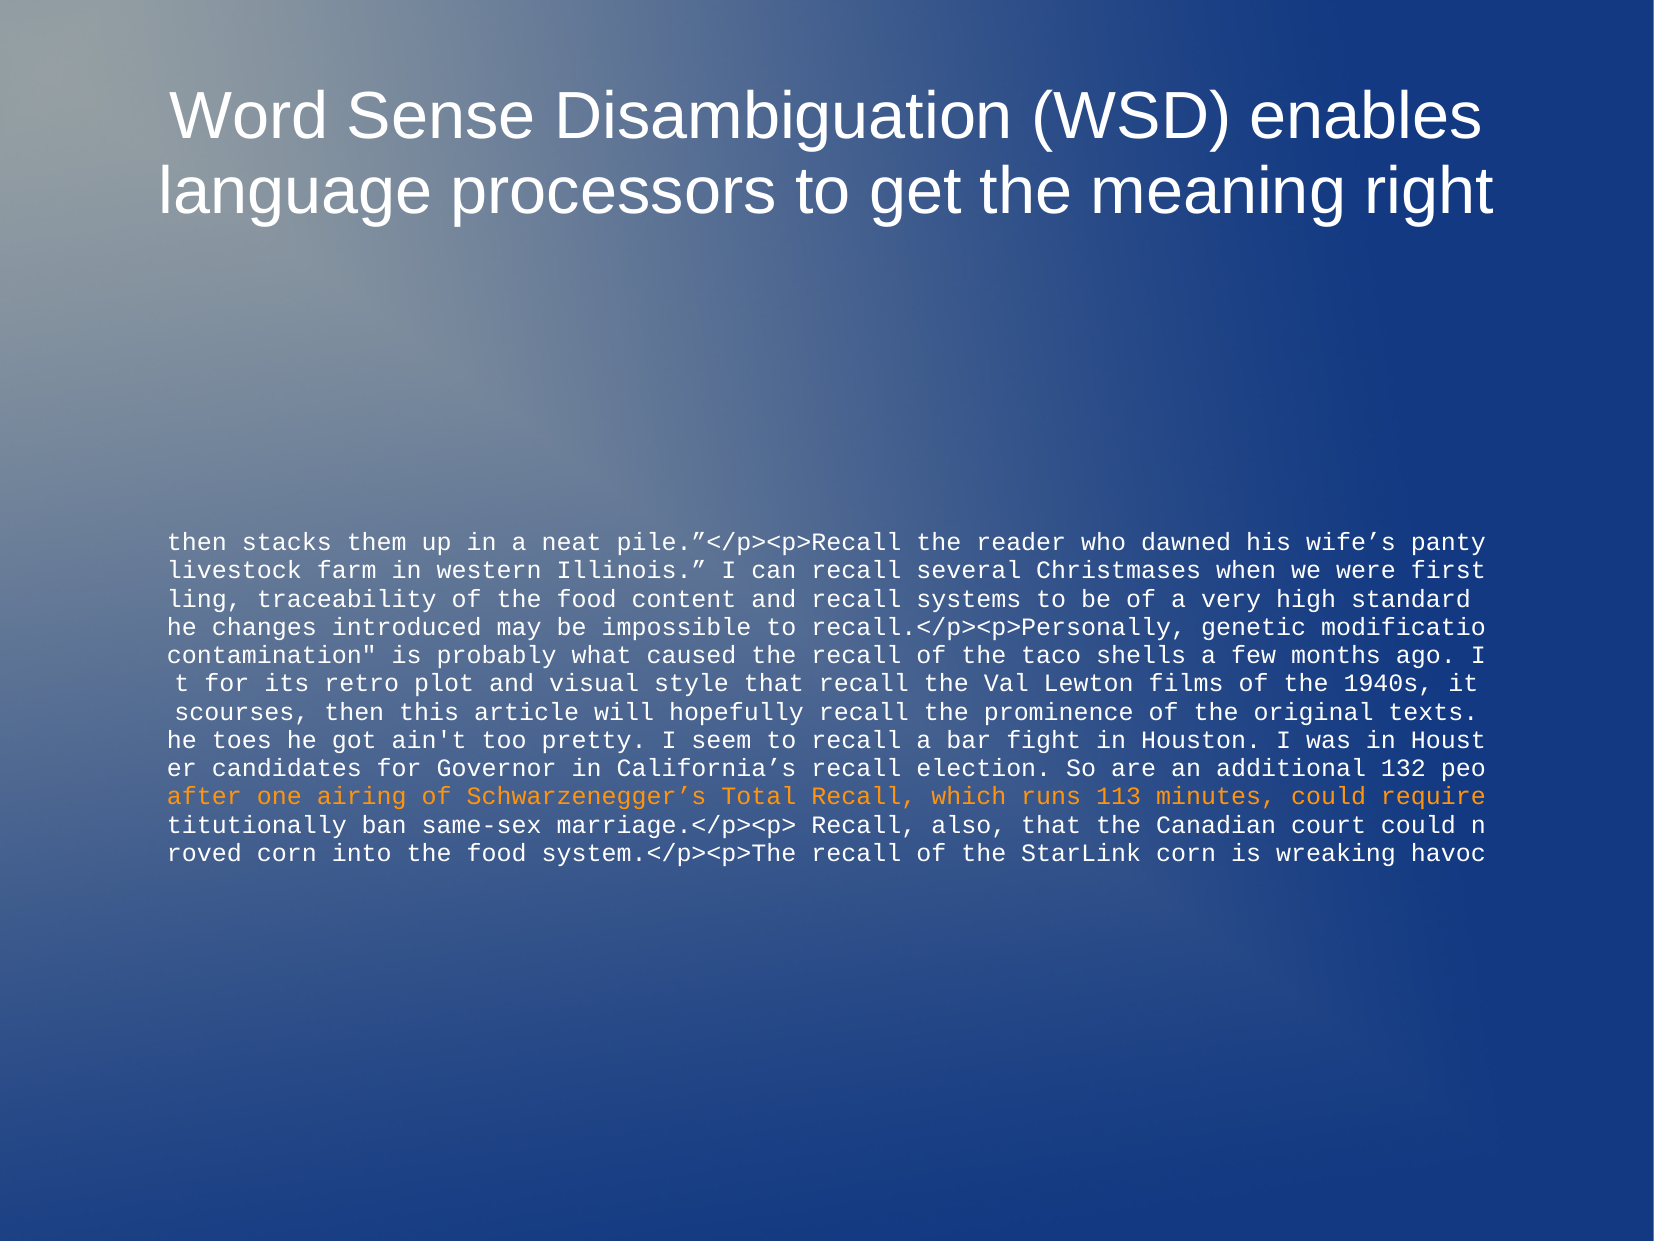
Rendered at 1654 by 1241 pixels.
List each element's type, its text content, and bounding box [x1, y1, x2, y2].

picture [0, 0, 1654, 1241]
title Word Sense Disambiguation (WSD) enables language processors to get the meaning right [82, 56, 1571, 250]
subtitle then stacks them up in a neat pile.”</p><p>Recall the reader who dawned his wife’s panty livestock farm in western Illinois.” I can recall several Christmases when we were first ling, traceability of the food content and recall systems to be of a very high standard he changes introduced may be impossible to recall.</p><p>Personally, genetic modificatio contamination" is probably what caused the recall of the taco shells a few months ago. I t for its retro plot and visual style that recall the Val Lewton films of the 1940s, it scourses, then this article will hopefully recall the prominence of the original texts. he toes he got ain't too pretty. I seem to recall a bar fight in Houston. I was in Houst er candidates for Governor in California’s recall election. So are an additional 132 peo after one airing of Schwarzenegger’s Total Recall, which runs 113 minutes, could require titutionally ban same-sex marriage.</p><p> Recall, also, that the Canadian court could n roved corn into the food system.</p><p>The recall of the StarLink corn is wreaking havoc [82, 297, 1571, 1102]
